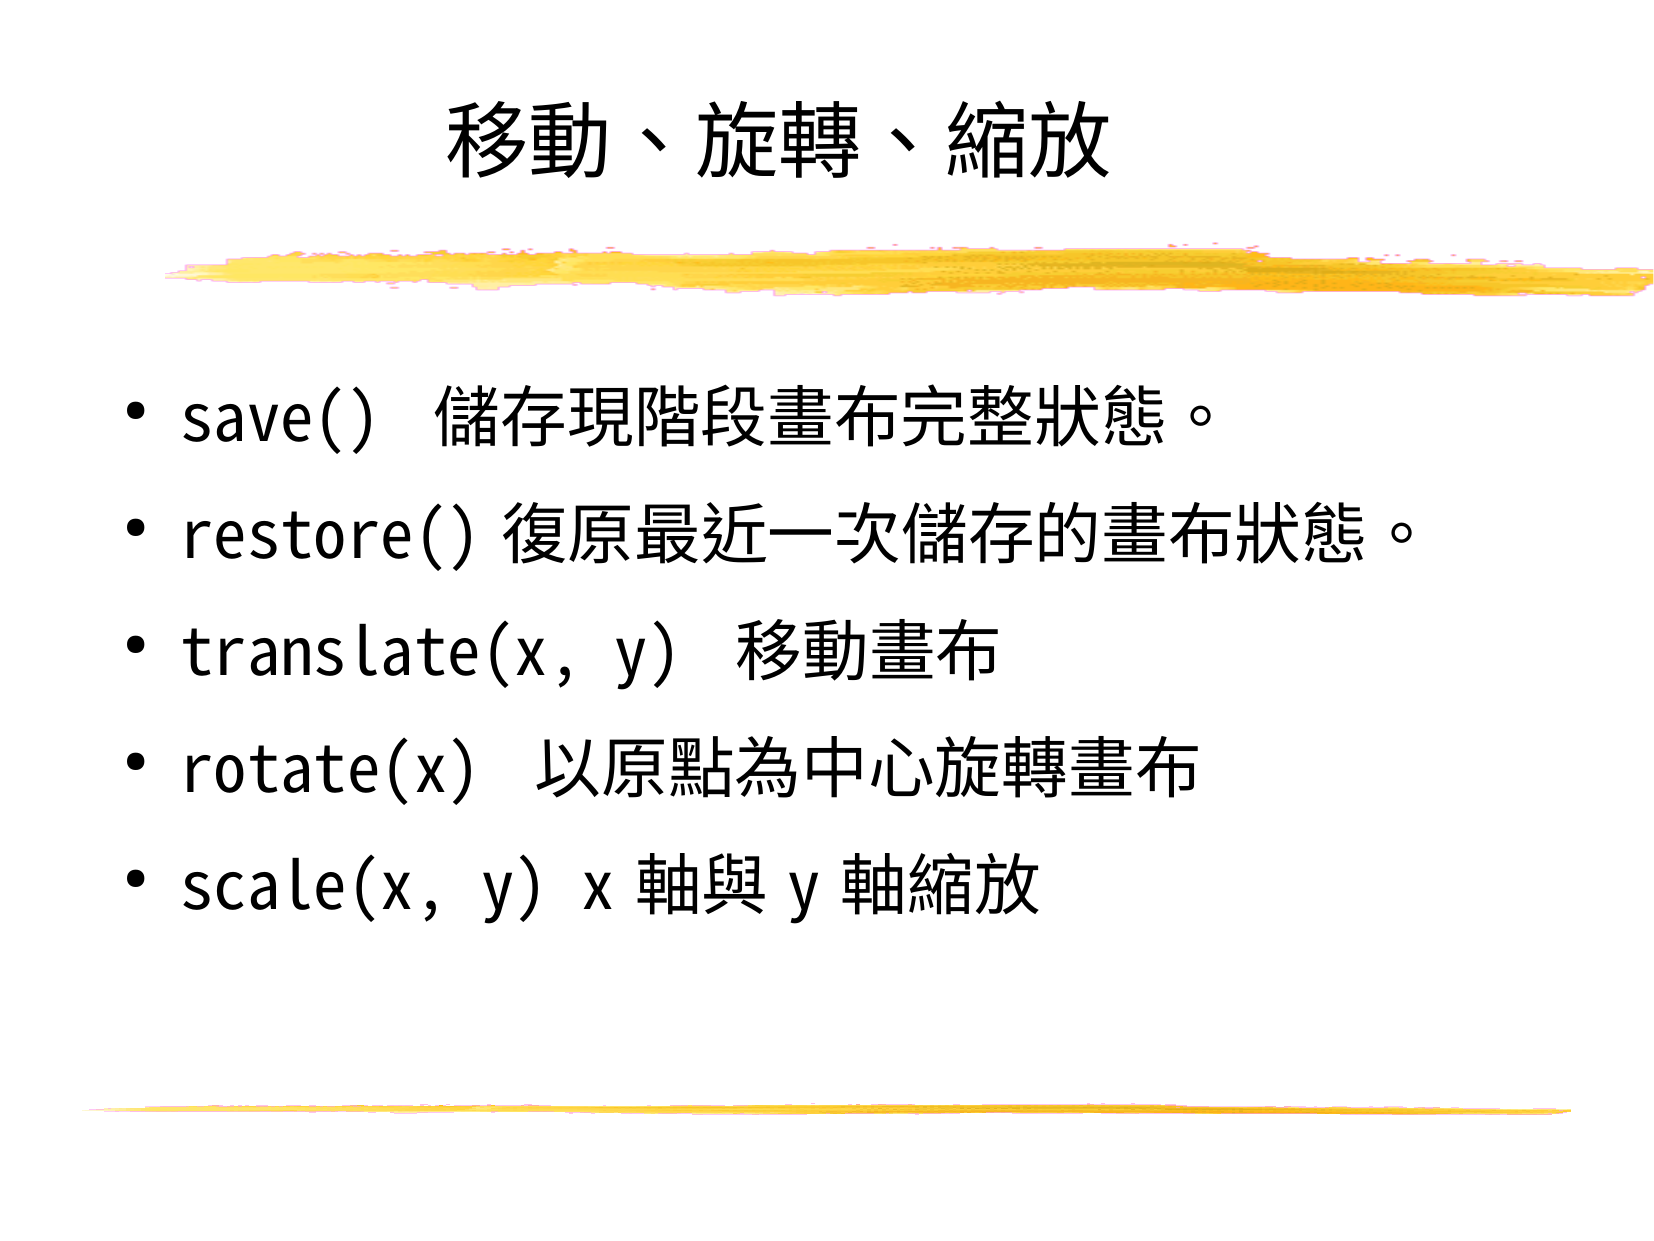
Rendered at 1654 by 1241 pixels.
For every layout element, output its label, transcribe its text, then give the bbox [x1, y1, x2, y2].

title 移動、旋轉、縮放 [76, 28, 1482, 235]
picture [165, 237, 1654, 308]
picture [82, 1102, 1571, 1117]
list save() 儲存現階段畫布完整狀態。 restore()復原最近一次儲存的畫布狀態。 translate(x, y) 移動畫布 rotate(x) 以原點為中心旋轉畫布 scale(x, y) x軸與y軸縮放 [124, 358, 1530, 1103]
